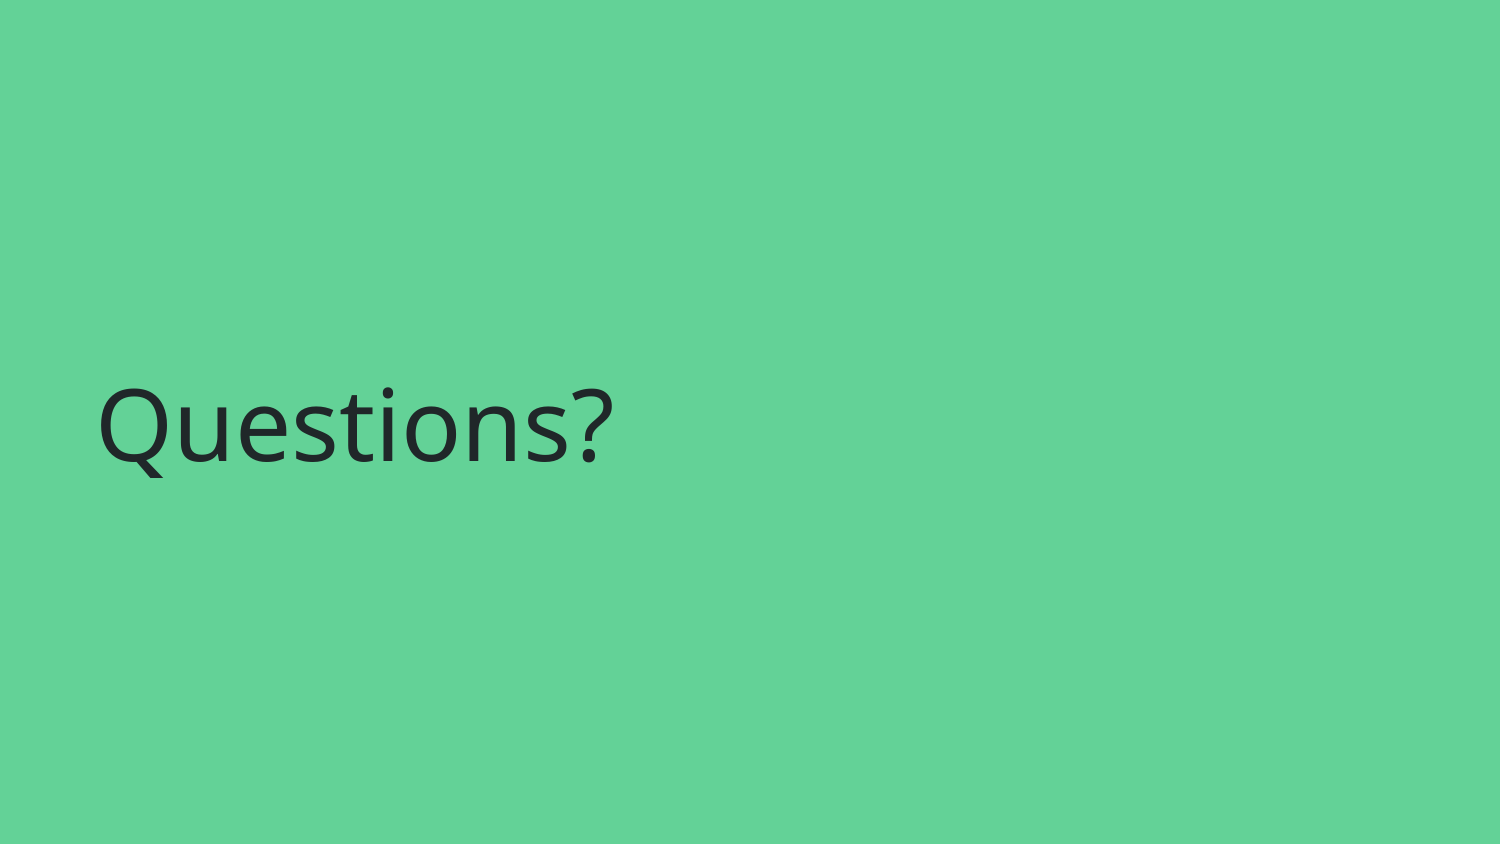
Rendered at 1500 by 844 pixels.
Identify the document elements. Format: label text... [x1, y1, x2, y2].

title Questions? [80, 86, 1032, 758]
